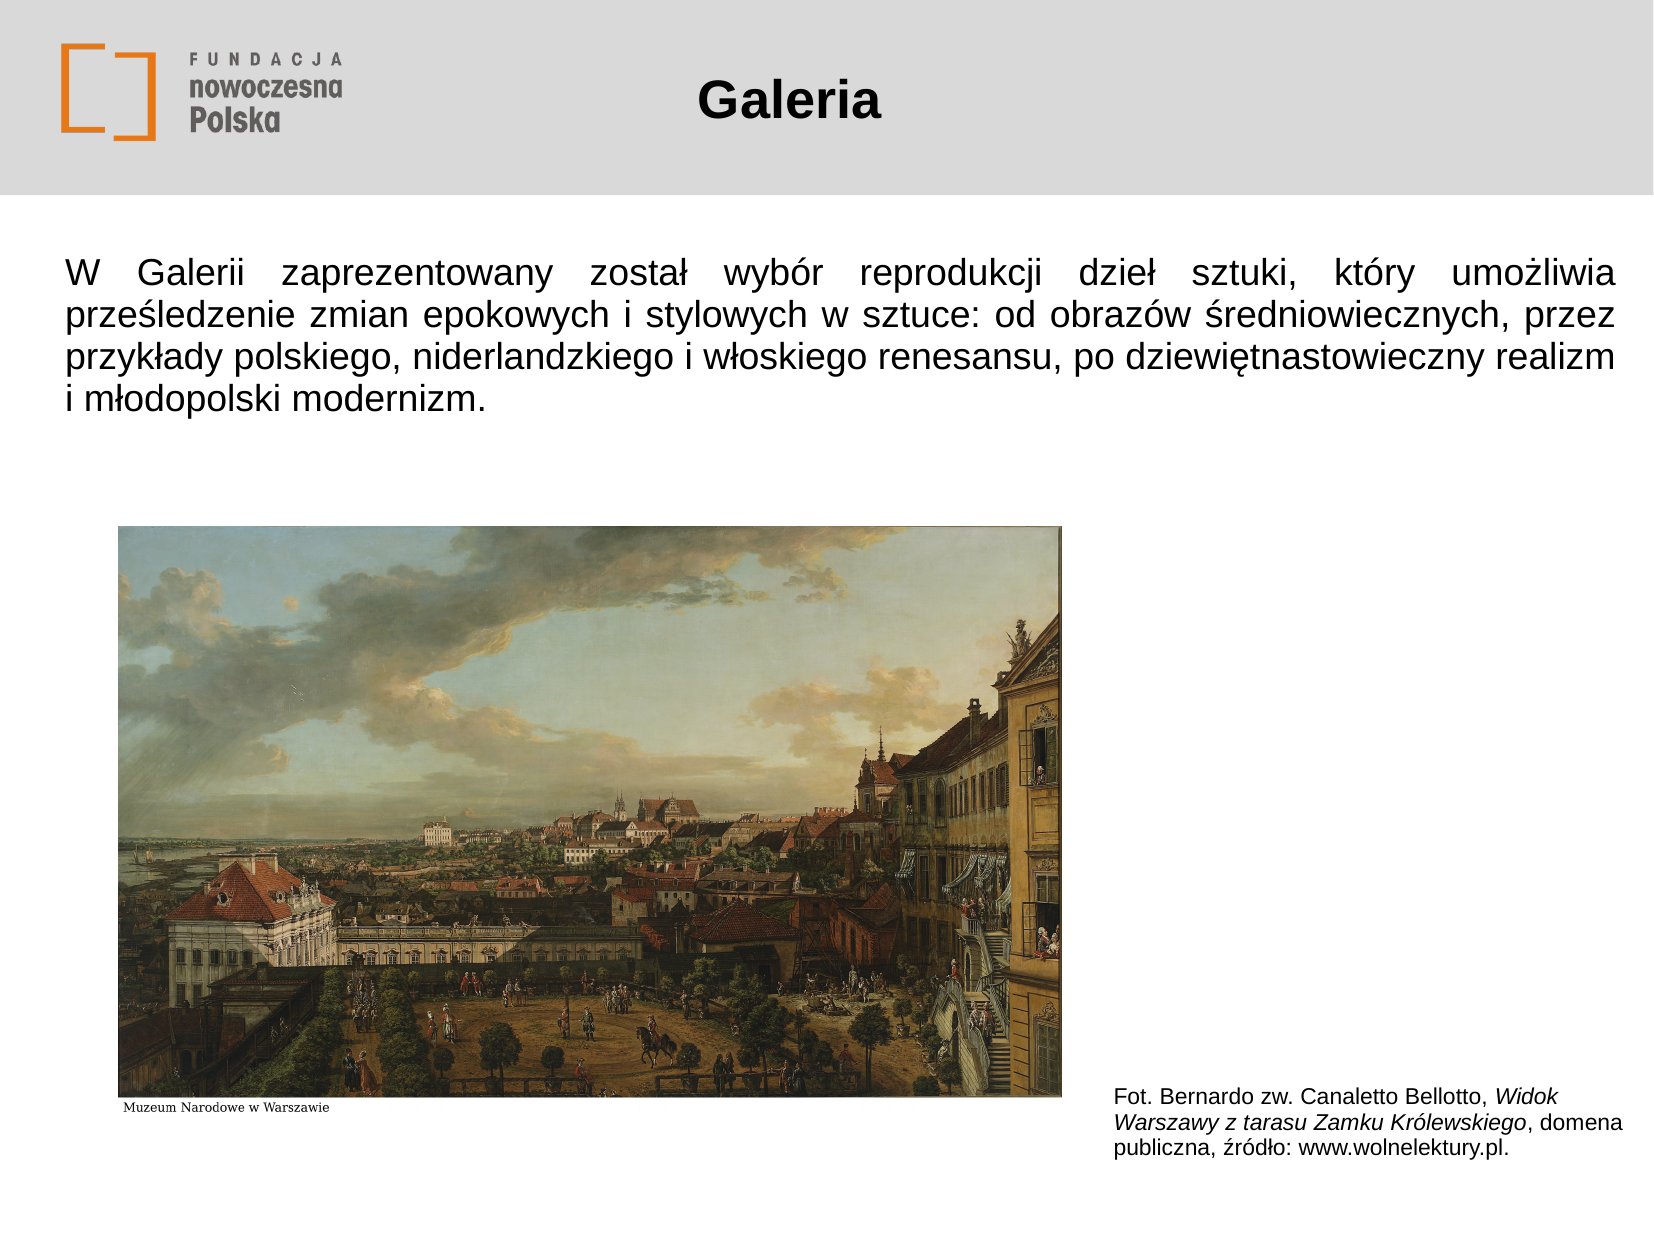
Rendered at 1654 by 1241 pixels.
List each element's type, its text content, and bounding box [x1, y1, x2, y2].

text_box [0, 0, 1654, 196]
text_box W Galerii zaprezentowany został wybór reprodukcji dzieł sztuki, który umożliwia prześledzenie zmian epokowych i stylowych w sztuce: od obrazów średniowiecznych, przez przykłady polskiego, niderlandzkiego i włoskiego renesansu, po dziewiętnastowieczny realizm i młodopolski modernizm. [50, 244, 1631, 638]
picture [58, 34, 345, 154]
picture [118, 526, 1062, 1117]
text_box Galeria [683, 57, 897, 138]
text_box Fot. Bernardo zw. Canaletto Bellotto, Widok Warszawy z tarasu Zamku Królewskiego, domena publiczna, źródło: www.wolnelektury.pl. [1098, 1076, 1654, 1168]
